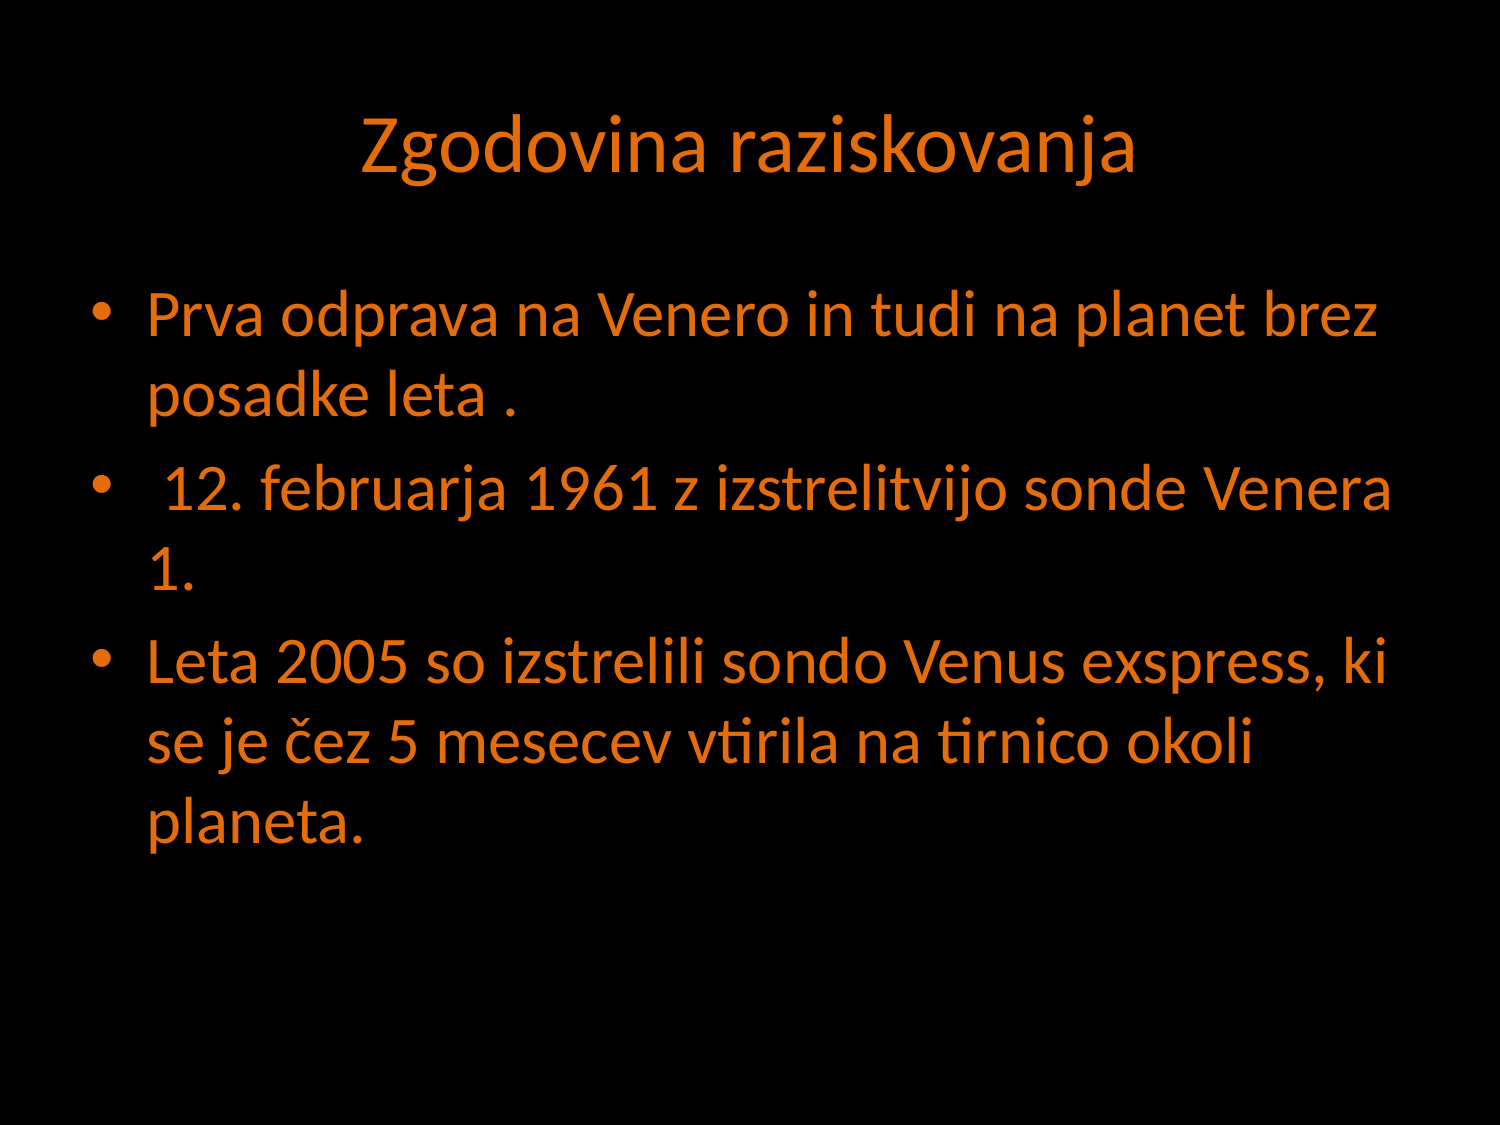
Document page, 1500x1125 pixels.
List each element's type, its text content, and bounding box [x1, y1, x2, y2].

list Prva odprava na Venero in tudi na planet brez posadke leta . 12. februarja 1961 z izstrelitvijo sonde Venera 1. Leta 2005 so izstrelili sondo Venus exspress, ki se je čez 5 mesecev vtirila na tirnico okoli planeta. [75, 262, 1425, 1005]
title Zgodovina raziskovanja [75, 45, 1425, 233]
